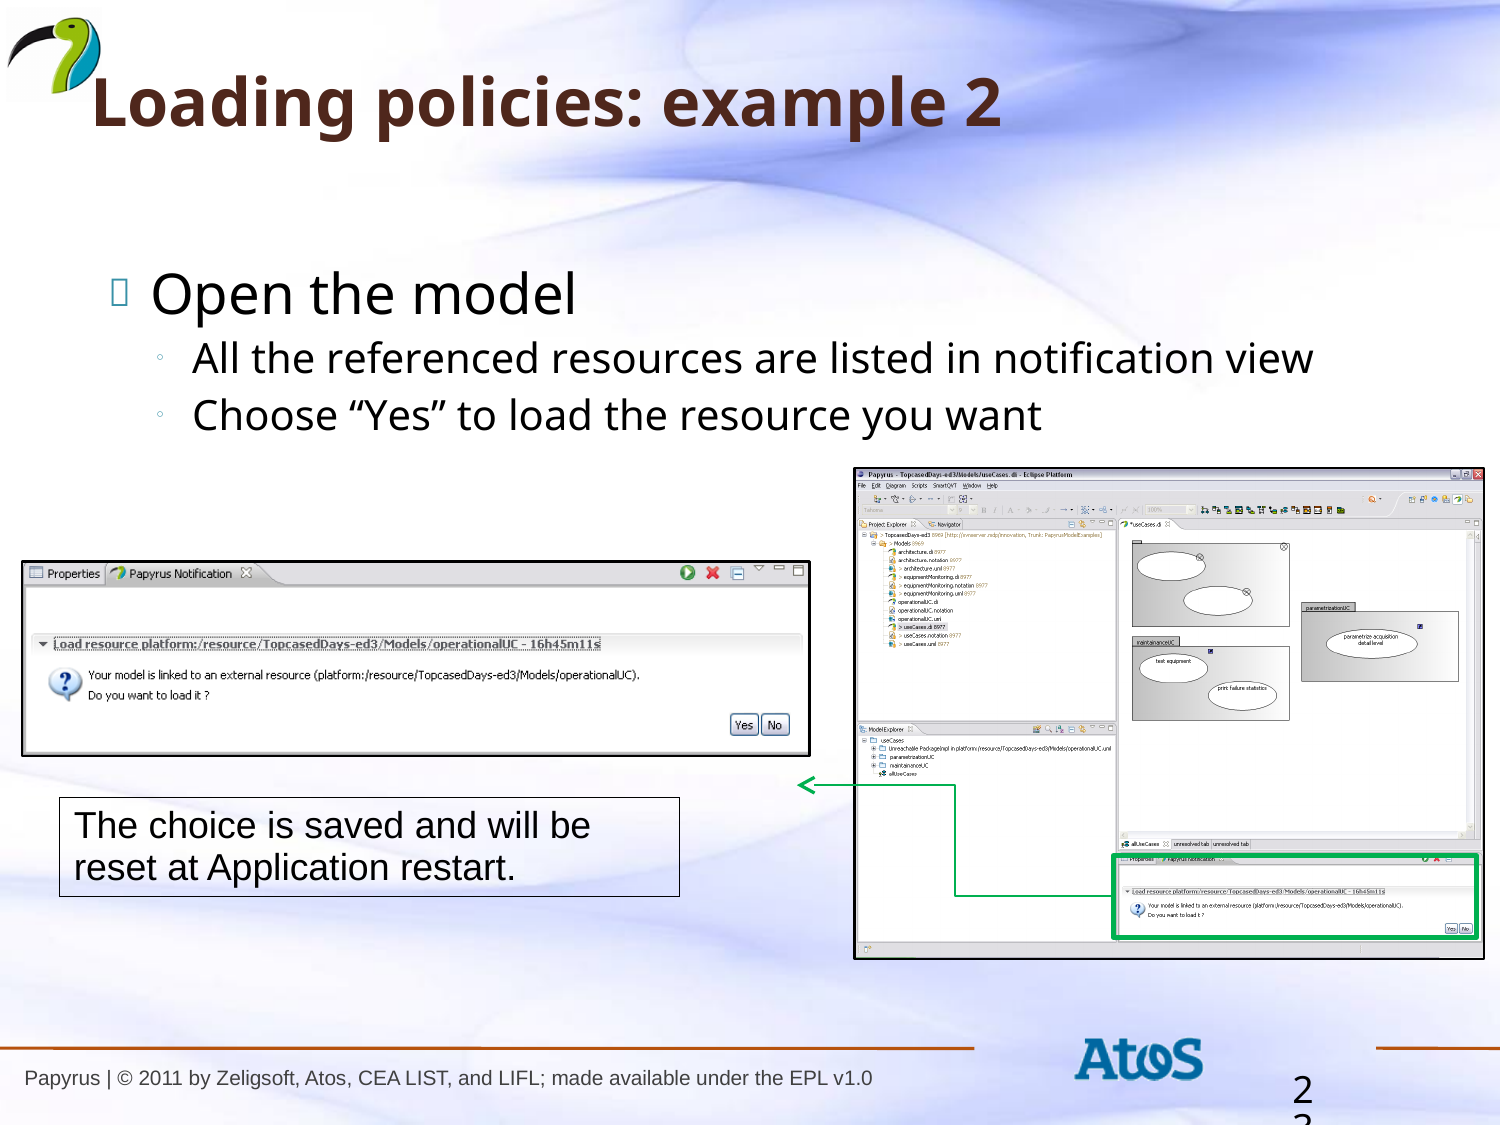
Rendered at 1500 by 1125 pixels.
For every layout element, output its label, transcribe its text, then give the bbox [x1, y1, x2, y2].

text_box The choice is saved and will be reset at Application restart. [59, 797, 680, 897]
list Open the model All the referenced resources are listed in notification view Choose “Yes” to load the resource you want [75, 243, 1425, 986]
title Loading policies: example 2 [75, 45, 1425, 233]
picture [0, 0, 1500, 1125]
slide_number <numéro> [1277, 1051, 1338, 1112]
